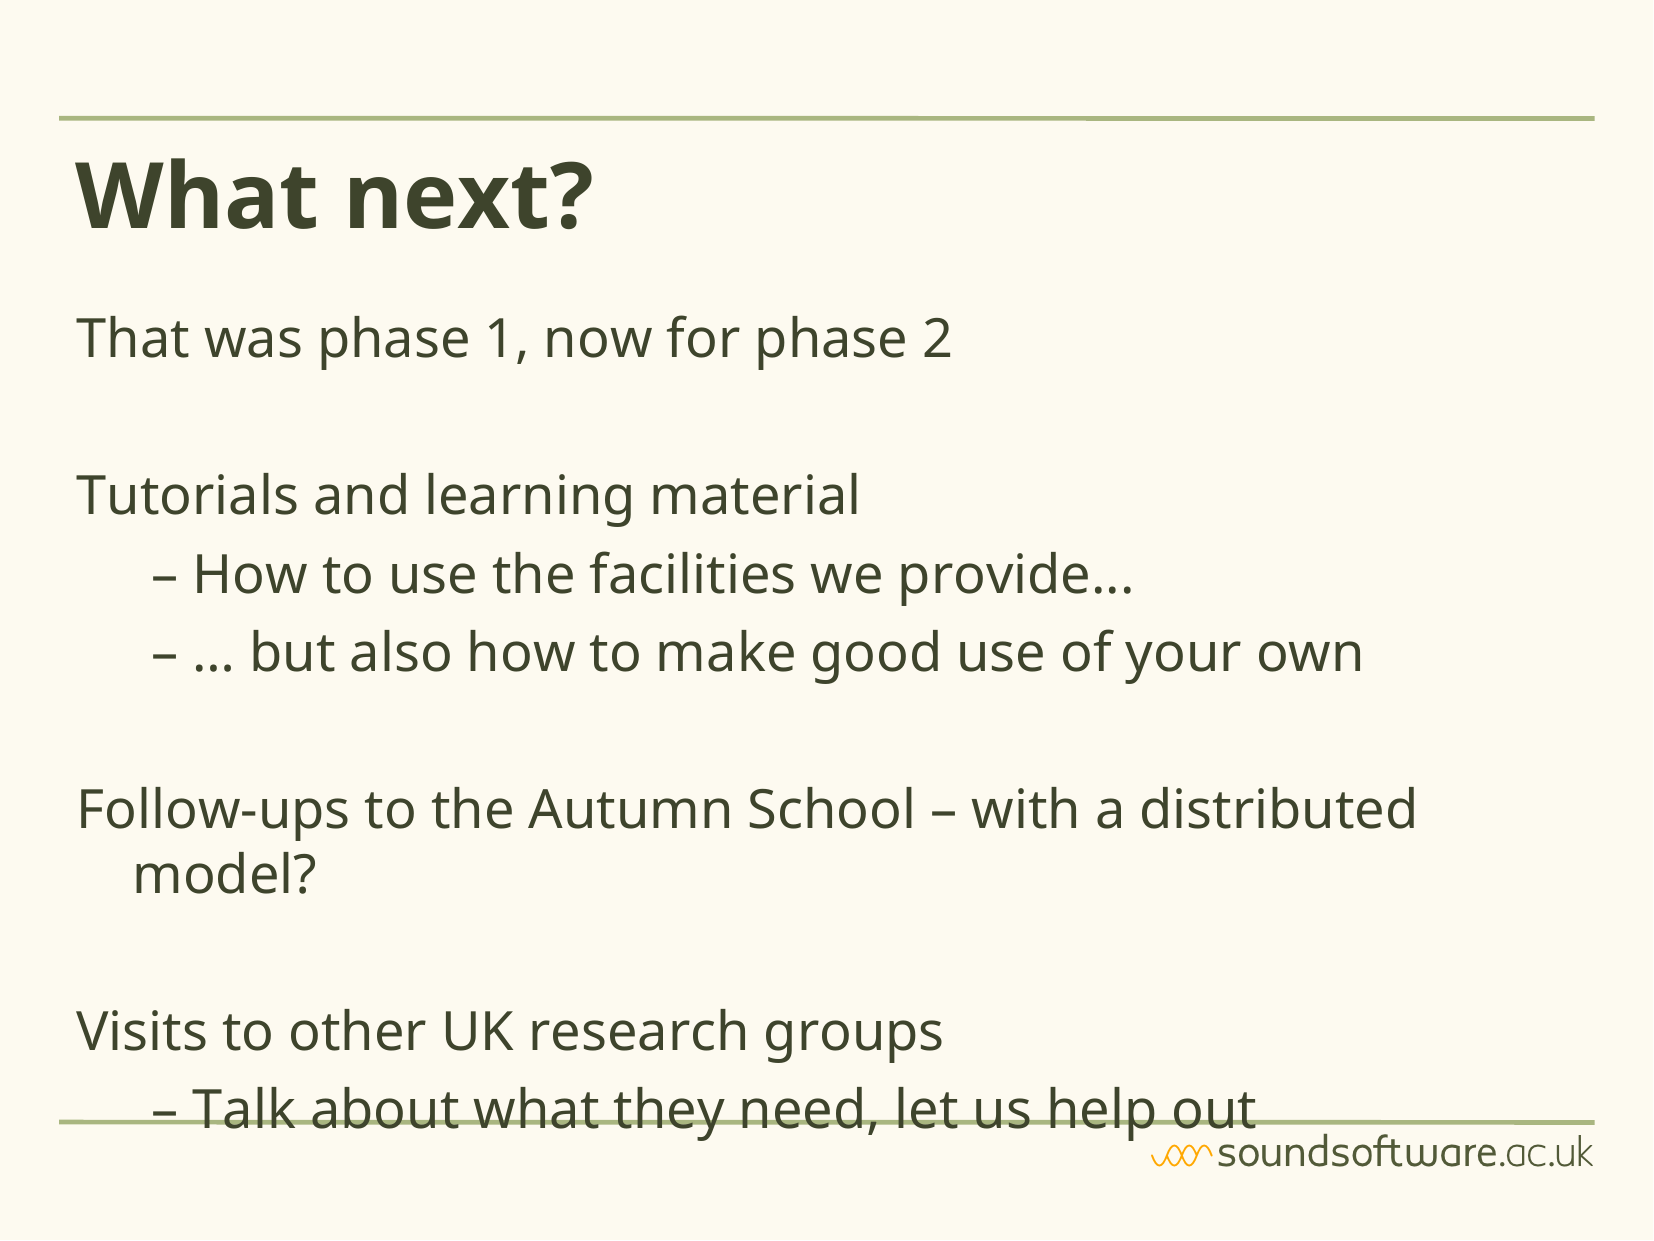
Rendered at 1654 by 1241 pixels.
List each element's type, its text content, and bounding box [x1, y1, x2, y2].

picture [1151, 1133, 1593, 1167]
title What next? [59, 118, 1594, 266]
list That was phase 1, now for phase 2 Tutorials and learning material – How to use the facilities we provide... – … but also how to make good use of your own Follow-ups to the Autumn School – with a distributed model? Visits to other UK research groups – Talk about what they need, let us help out [59, 295, 1595, 1114]
